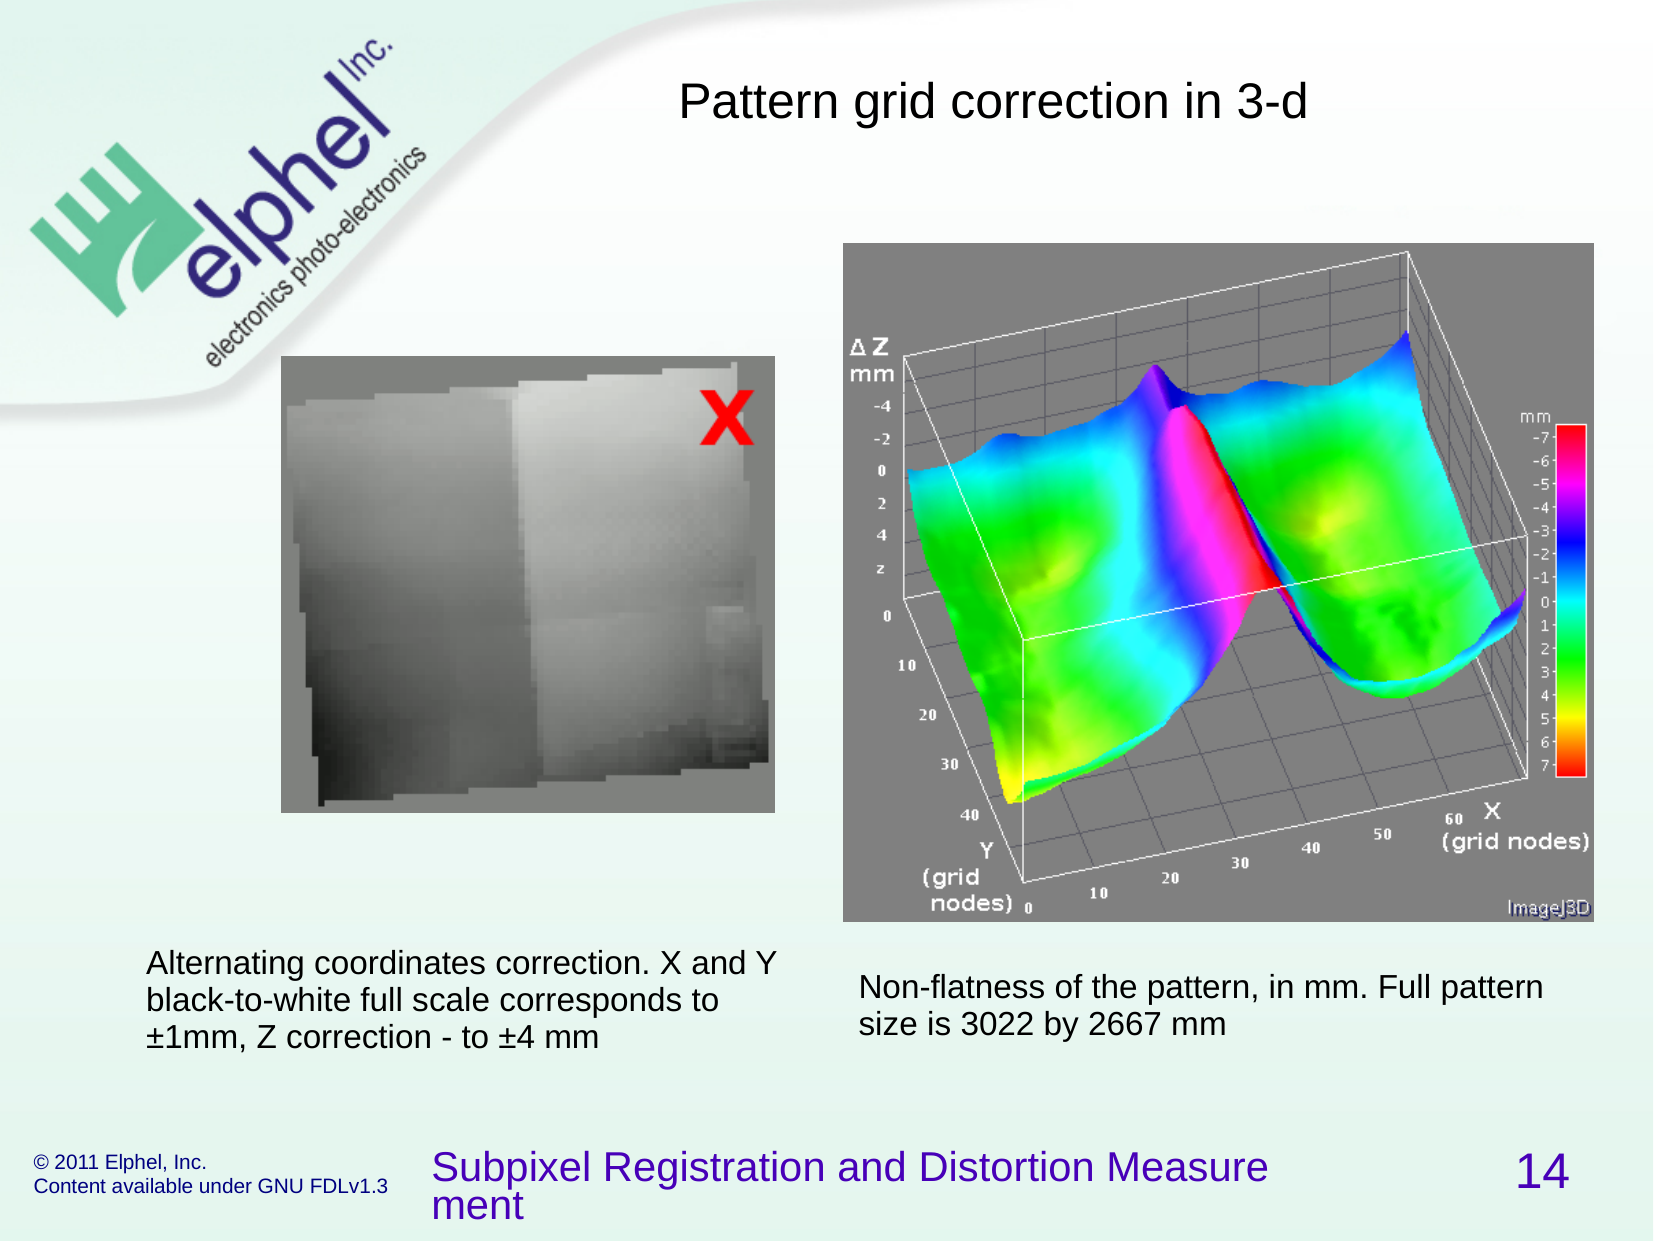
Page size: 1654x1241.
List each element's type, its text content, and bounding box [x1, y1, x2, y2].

text_box Non-flatness of the pattern, in mm. Full pattern size is 3022 by 2667 mm [843, 961, 1576, 1051]
picture [0, 0, 1654, 1241]
title Pattern grid correction in 3-d [412, 33, 1576, 169]
text_box Alternating coordinates correction. X and Y black-to-white full scale corresponds to ±1mm, Z correction - to ±4 mm [131, 937, 807, 1064]
